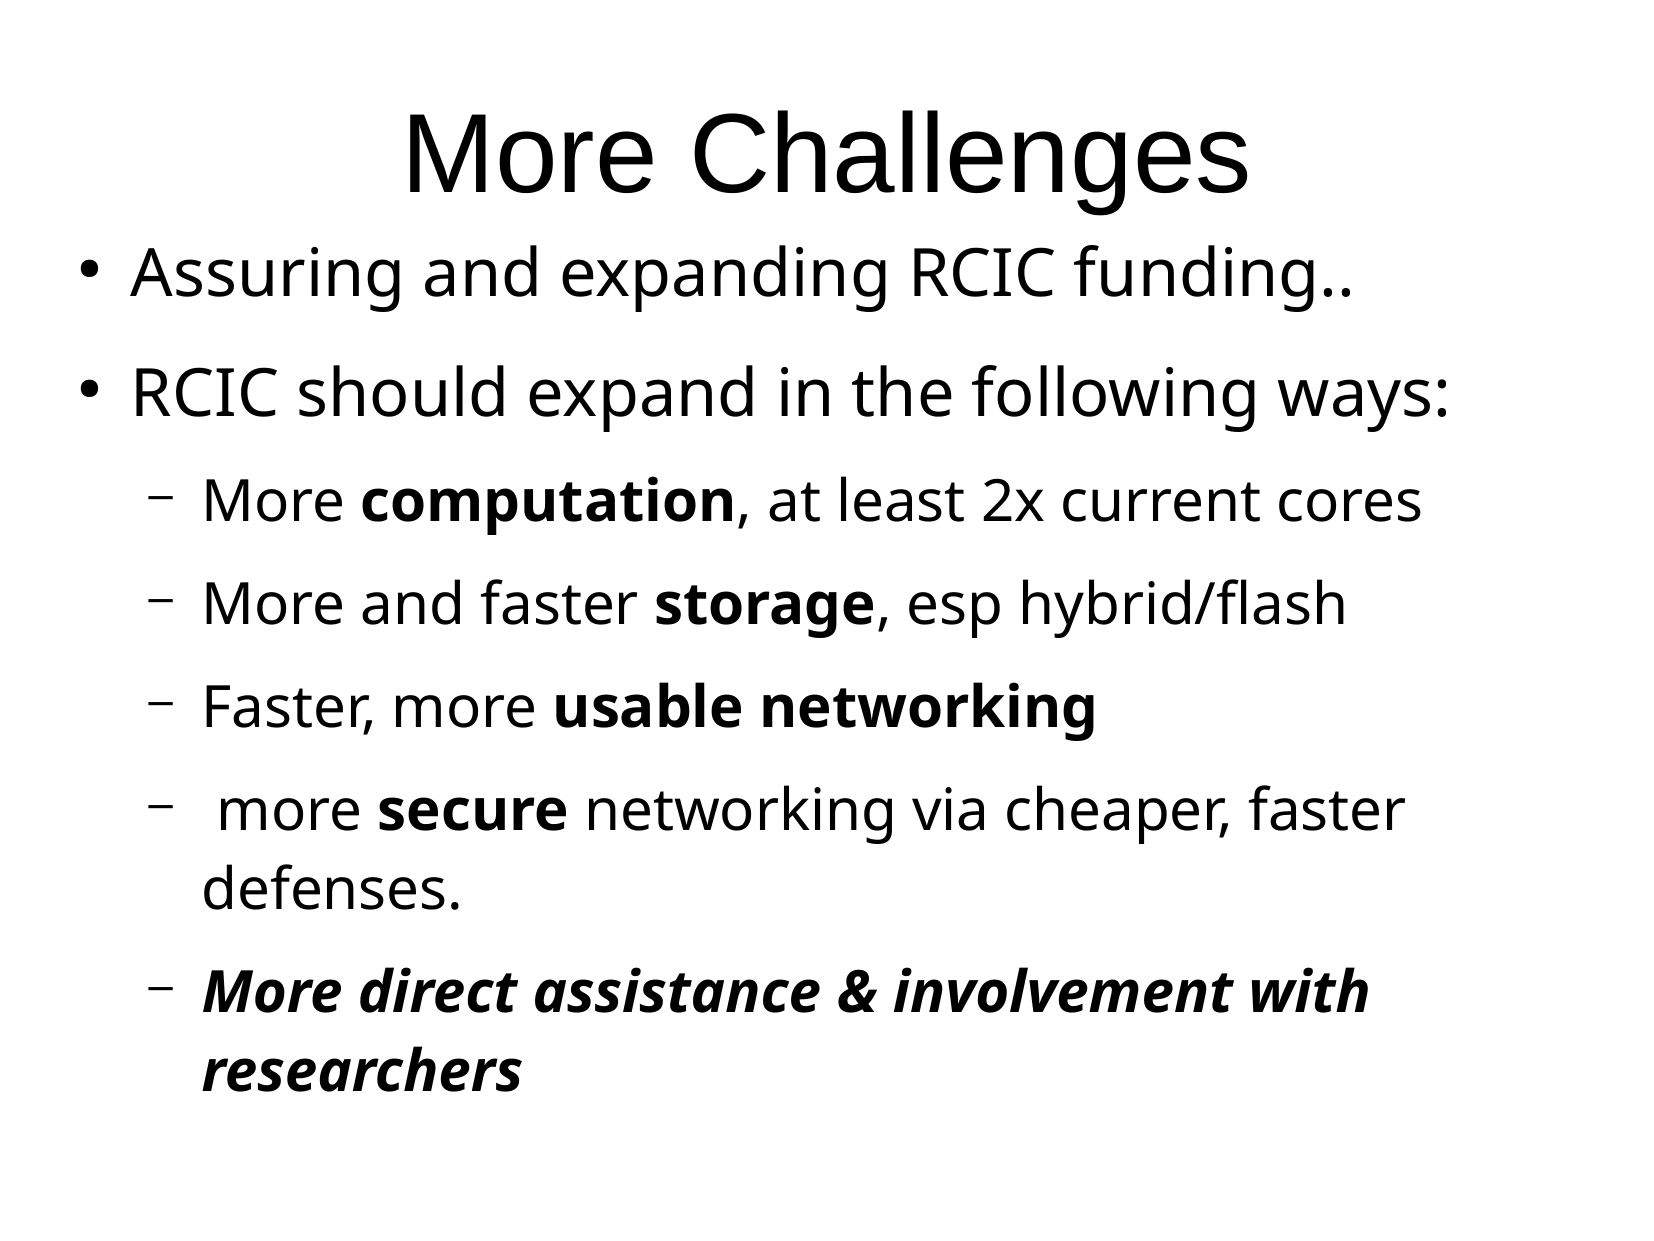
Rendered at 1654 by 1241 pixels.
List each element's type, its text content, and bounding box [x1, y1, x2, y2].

title More Challenges [82, 49, 1571, 225]
list Assuring and expanding RCIC funding.. RCIC should expand in the following ways: More computation, at least 2x current cores More and faster storage, esp hybrid/flash Faster, more usable networking more secure networking via cheaper, faster defenses. More direct assistance & involvement with researchers [60, 225, 1621, 1216]
